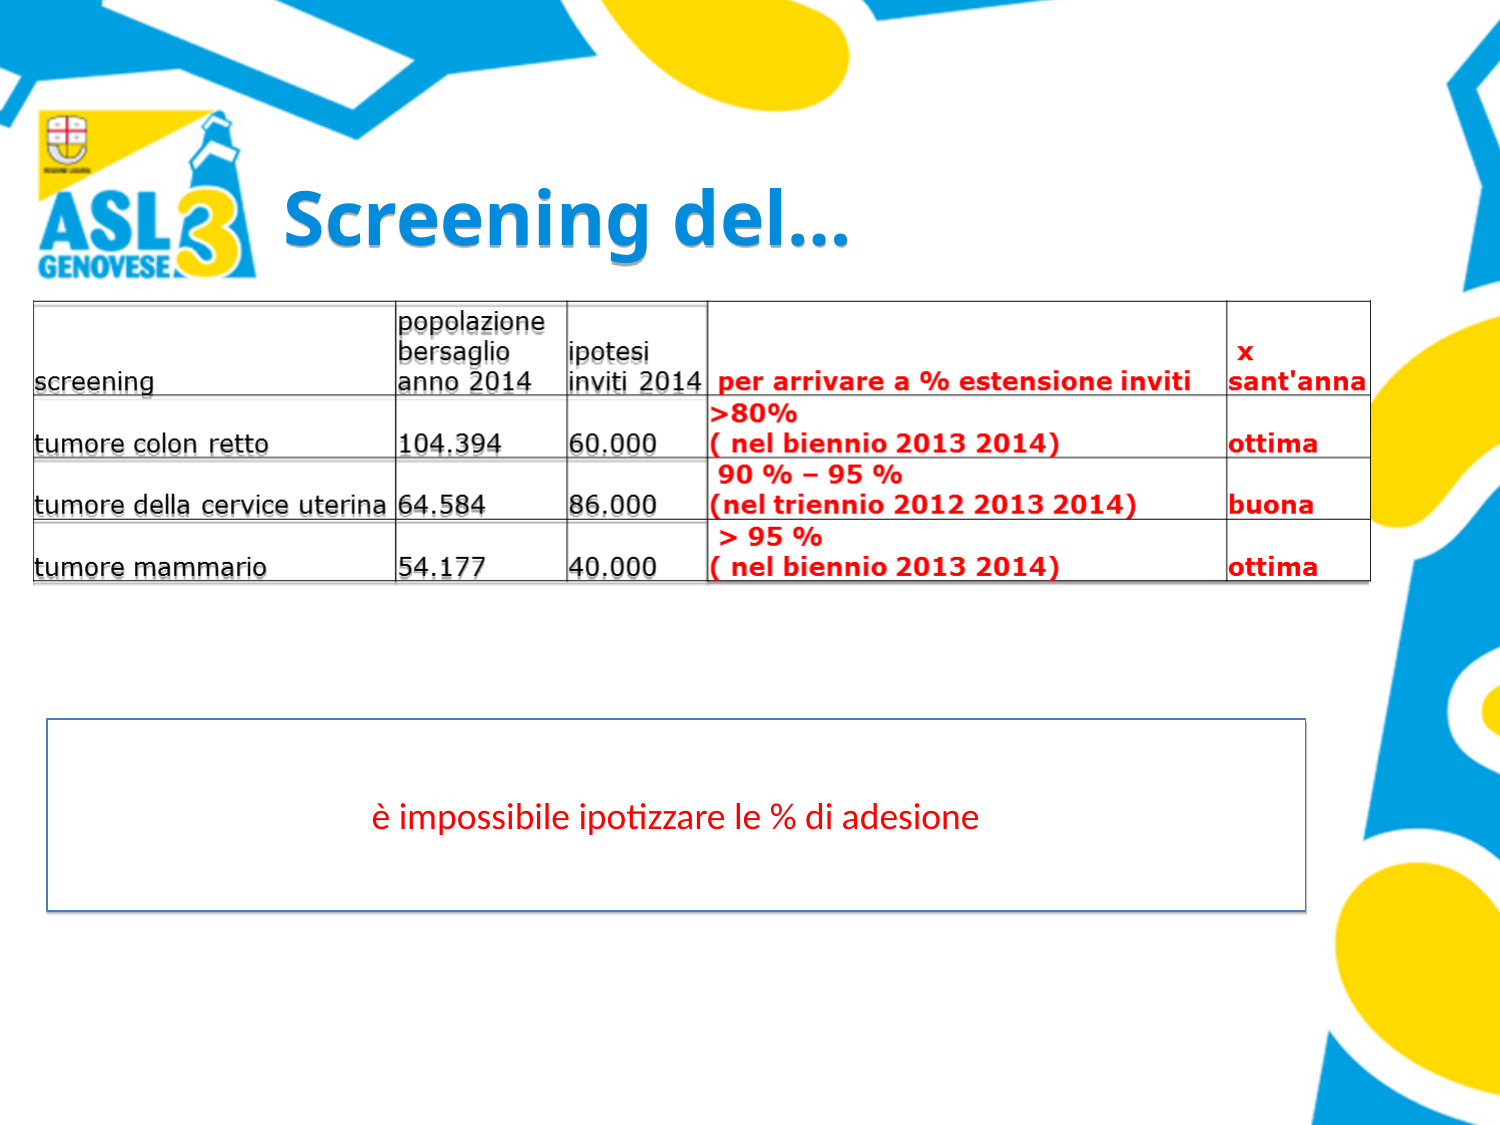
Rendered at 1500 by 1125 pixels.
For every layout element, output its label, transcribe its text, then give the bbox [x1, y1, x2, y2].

picture [33, 297, 1371, 596]
text_box è impossibile ipotizzare le % di adesione [47, 719, 1305, 911]
title Screening del… [268, 157, 1331, 274]
